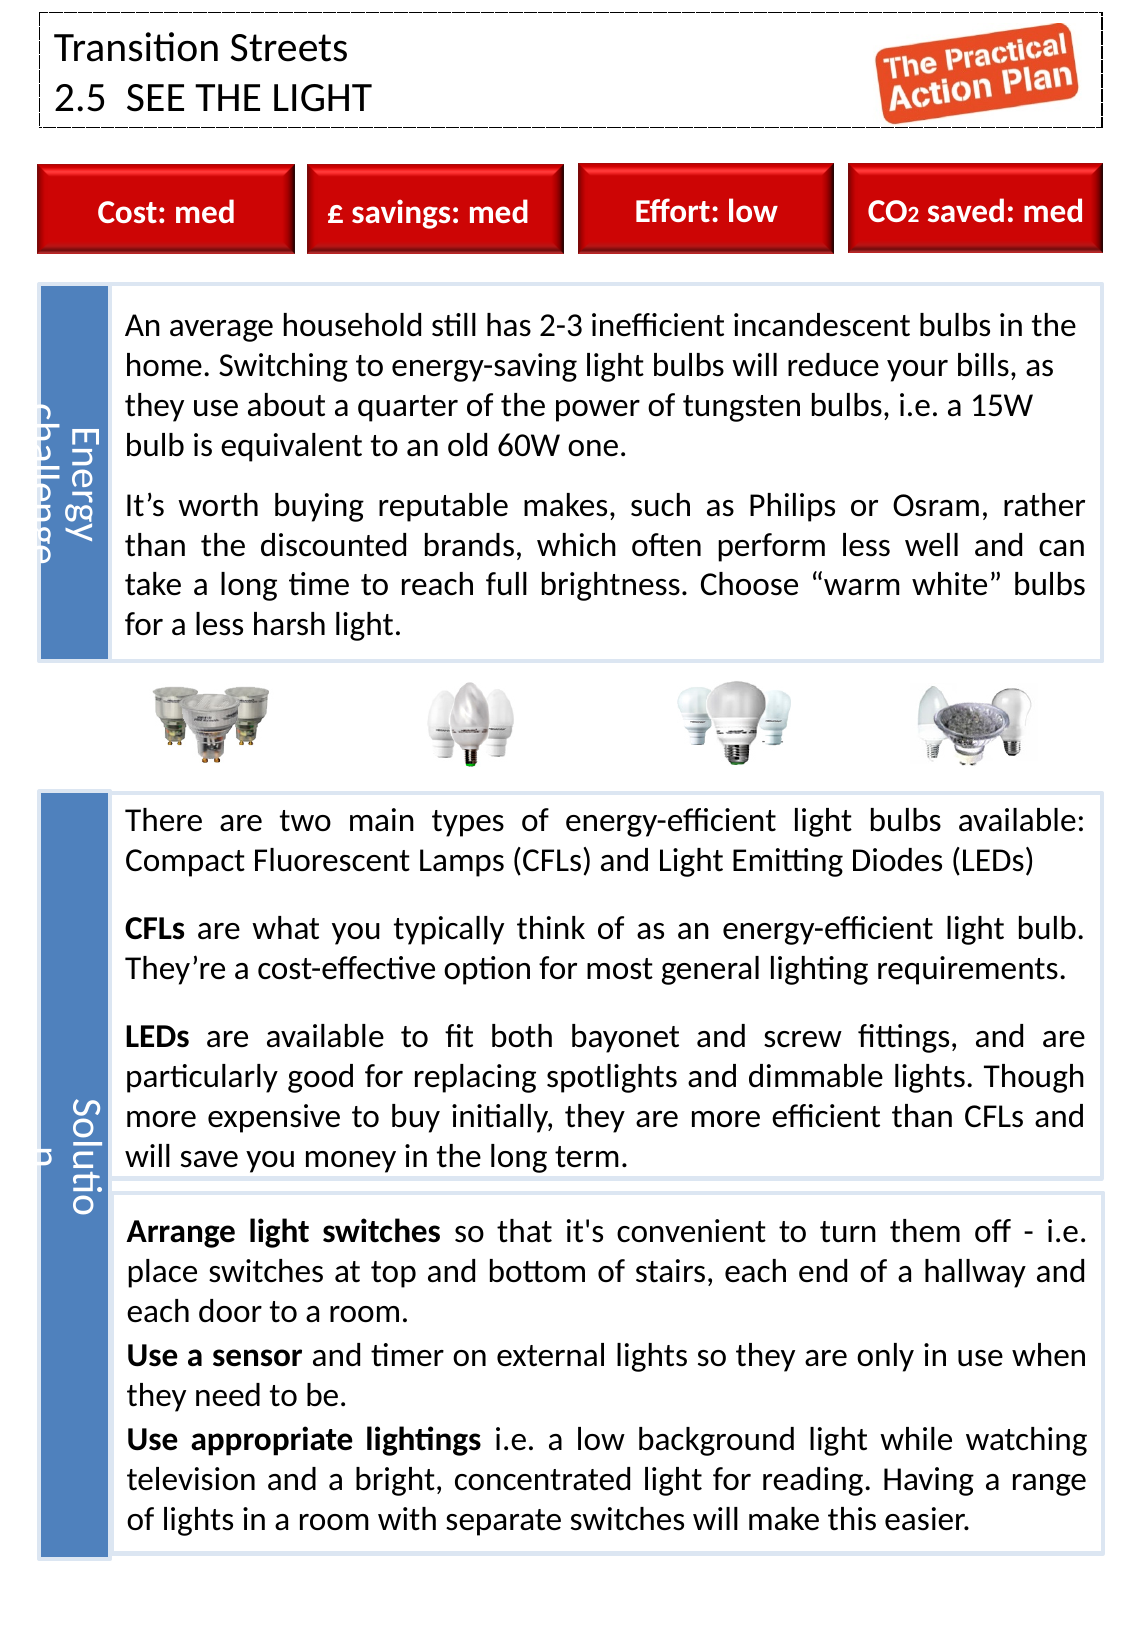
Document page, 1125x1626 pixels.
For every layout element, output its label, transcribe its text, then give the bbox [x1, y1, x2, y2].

text_box Effort: low [579, 164, 834, 254]
picture [392, 680, 545, 768]
text_box [39, 638, 111, 662]
text_box £ savings: med [308, 165, 564, 255]
text_box CO2 saved: med [848, 164, 1104, 254]
text_box Transition Streets 2.5 SEE THE LIGHT [39, 12, 1103, 128]
text_box Solution [40, 1074, 112, 1241]
text_box [39, 1165, 111, 1560]
text_box Cost: med [39, 165, 294, 255]
picture [655, 680, 816, 768]
picture [890, 683, 1044, 776]
text_box There are two main types of energy-efficient light bulbs available: Compact Fluorescent Lamps (CFLs) and Light Emitting Diodes (LEDs) CFLs are what you typically think of as an energy-efficient light bulb. They’re a cost-effective option for most general lighting requirements. LEDs are available to fit both bayonet and screw fittings, and are particularly good for replacing spotlights and dimmable lights. Though more expensive to buy initially, they are more efficient than CFLs and will save you money in the long term. [111, 792, 1102, 1179]
text_box [39, 791, 111, 1149]
text_box An average household still has 2-3 inefficient incandescent bulbs in the home. Switching to energy-saving light bulbs will reduce your bills, as they use about a quarter of the power of tungsten bulbs, i.e. a 15W bulb is equivalent to an old 60W one. It’s worth buying reputable makes, such as Philips or Osram, rather than the discounted brands, which often perform less well and can take a long time to reach full brightness. Choose “warm white” bulbs for a less harsh light. [111, 284, 1103, 662]
picture [35, 162, 297, 256]
text_box [39, 284, 111, 330]
picture [305, 162, 566, 256]
picture [142, 683, 283, 769]
picture [846, 161, 1105, 255]
text_box Arrange light switches so that it's convenient to turn them off - i.e. place switches at top and bottom of stairs, each end of a hallway and each door to a room. Use a sensor and timer on external lights so they are only in use when they need to be. Use appropriate lightings i.e. a low background light while watching television and a bright, concentrated light for reading. Having a range of lights in a room with separate switches will make this easier. [111, 1192, 1104, 1554]
text_box Energy challenge [39, 330, 111, 638]
picture [576, 161, 836, 256]
